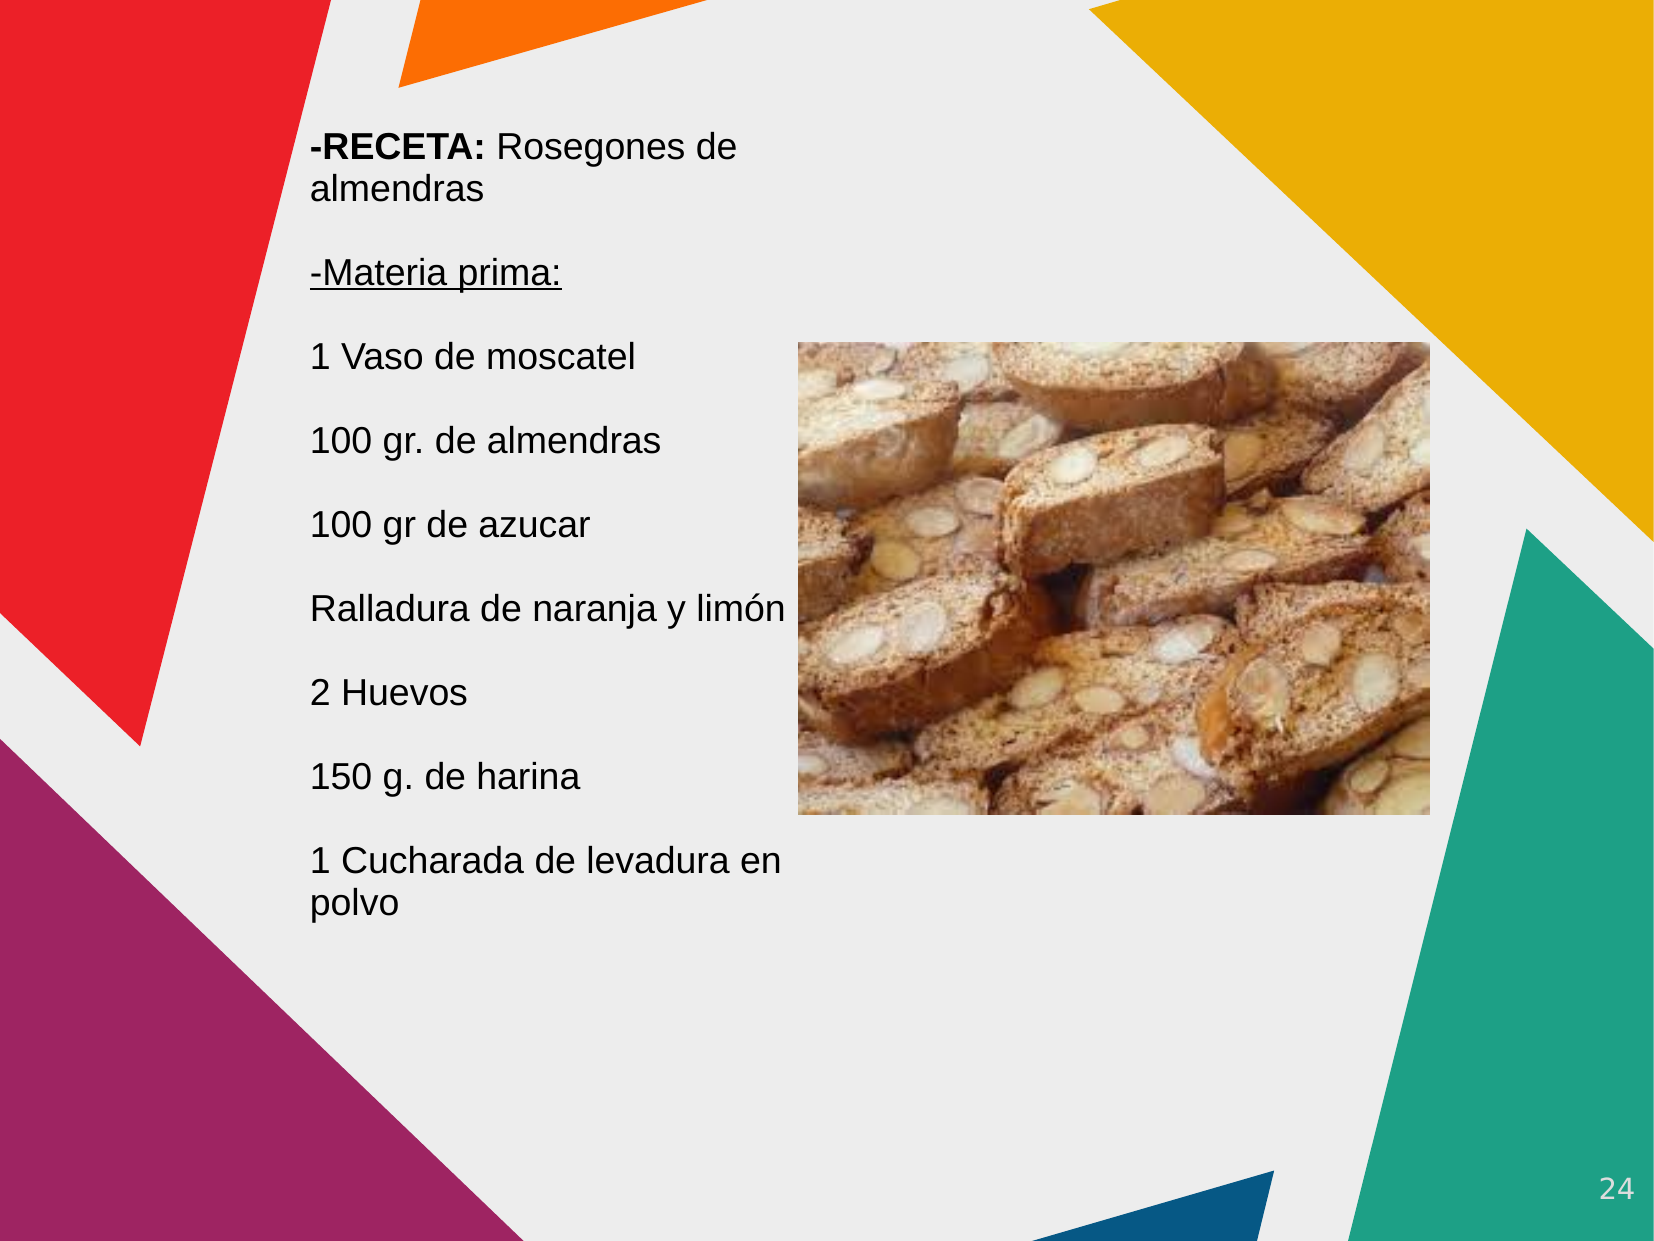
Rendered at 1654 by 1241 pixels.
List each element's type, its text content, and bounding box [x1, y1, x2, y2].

picture [798, 342, 1430, 815]
text_box -RECETA: Rosegones de almendras -Materia prima: 1 Vaso de moscatel 100 gr. de almendras 100 gr de azucar Ralladura de naranja y limón 2 Huevos 150 g. de harina 1 Cucharada de levadura en polvo [295, 118, 815, 1004]
